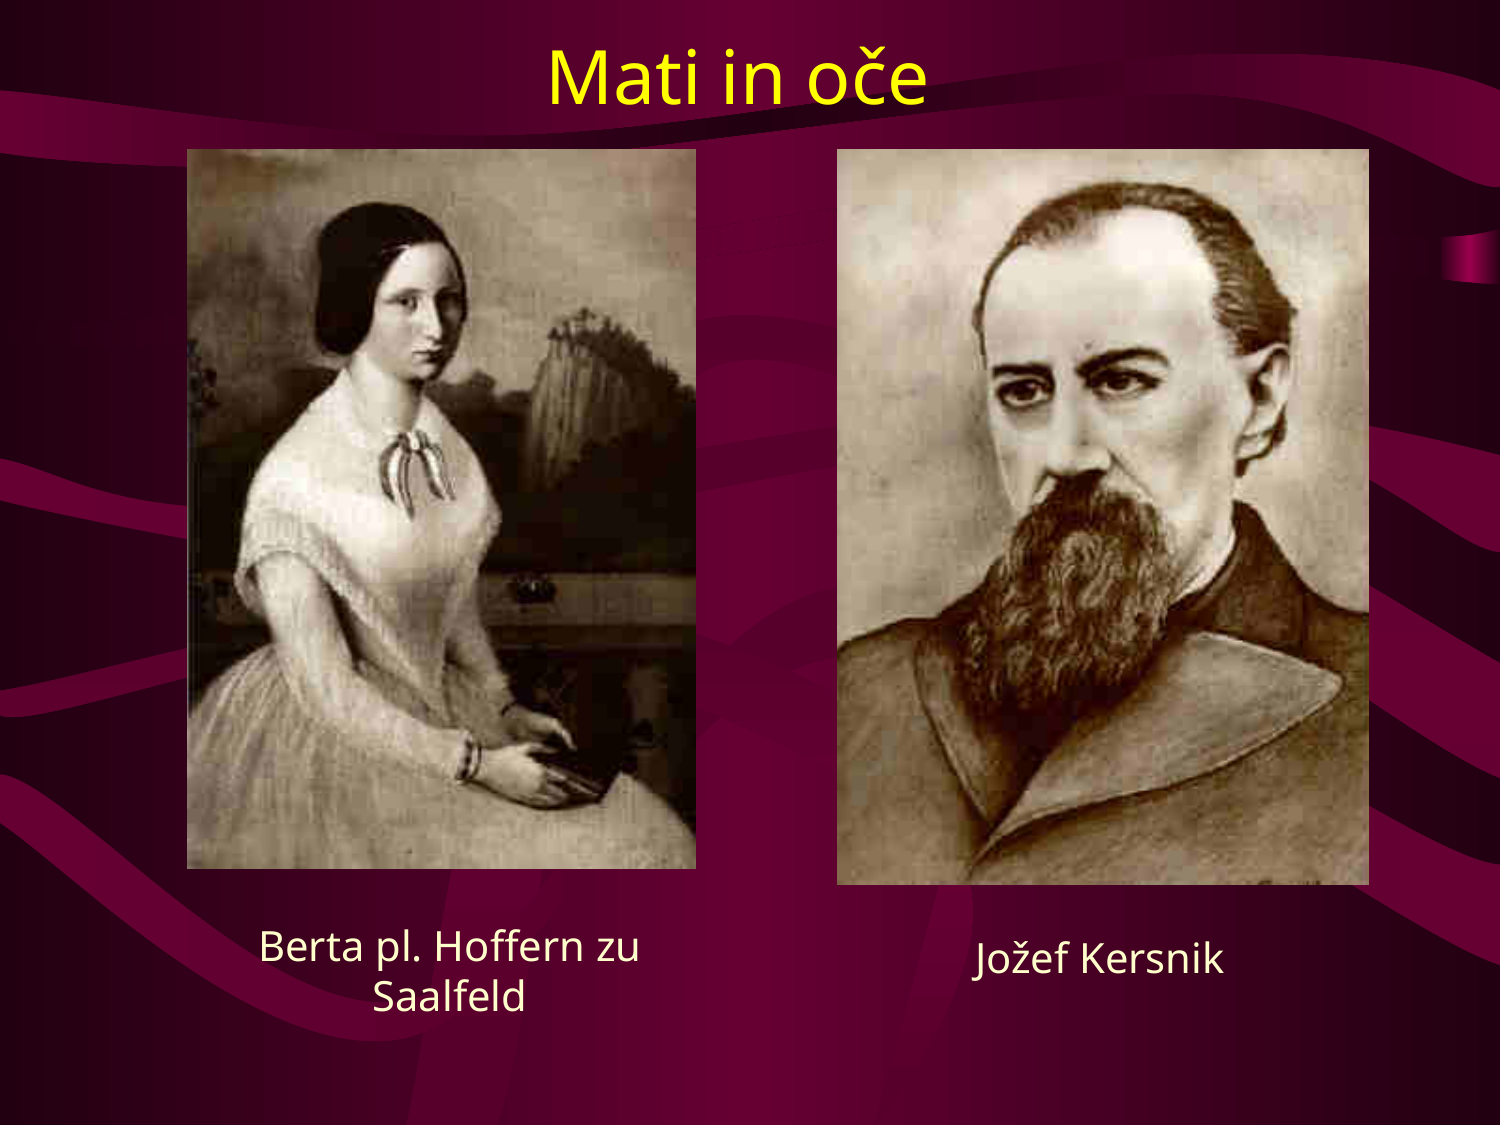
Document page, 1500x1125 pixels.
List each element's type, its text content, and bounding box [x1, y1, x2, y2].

title Mati in oče [99, 0, 1375, 150]
text_box Berta pl. Hoffern zu Saalfeld [200, 912, 700, 1028]
picture [837, 149, 1369, 885]
text_box Jožef Kersnik [825, 924, 1375, 990]
picture [187, 149, 696, 869]
